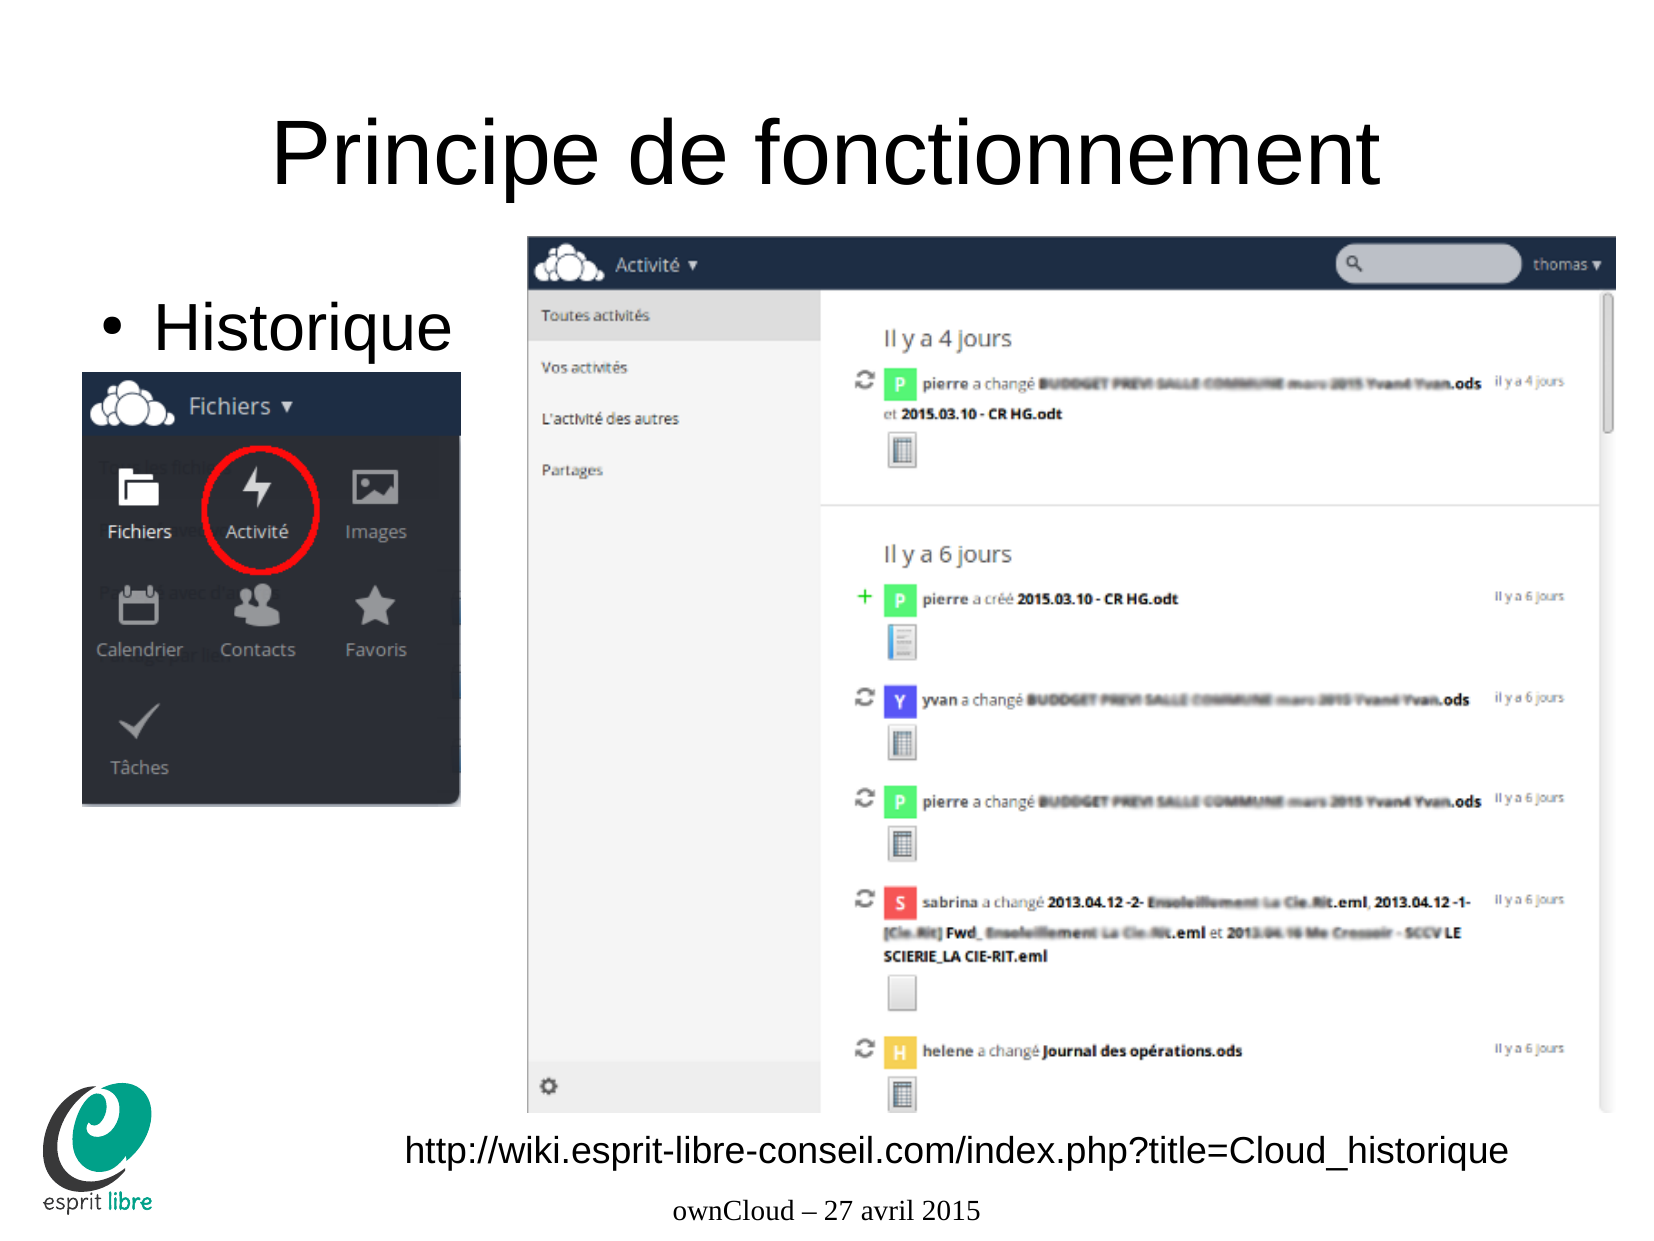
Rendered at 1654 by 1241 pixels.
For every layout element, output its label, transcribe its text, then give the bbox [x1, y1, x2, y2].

text_box http://wiki.esprit-libre-conseil.com/index.php?title=Cloud_historique [389, 1122, 1525, 1179]
title Principe de fonctionnement [82, 49, 1571, 257]
picture [527, 236, 1616, 1113]
list Historique [82, 290, 527, 1010]
picture [82, 372, 461, 807]
